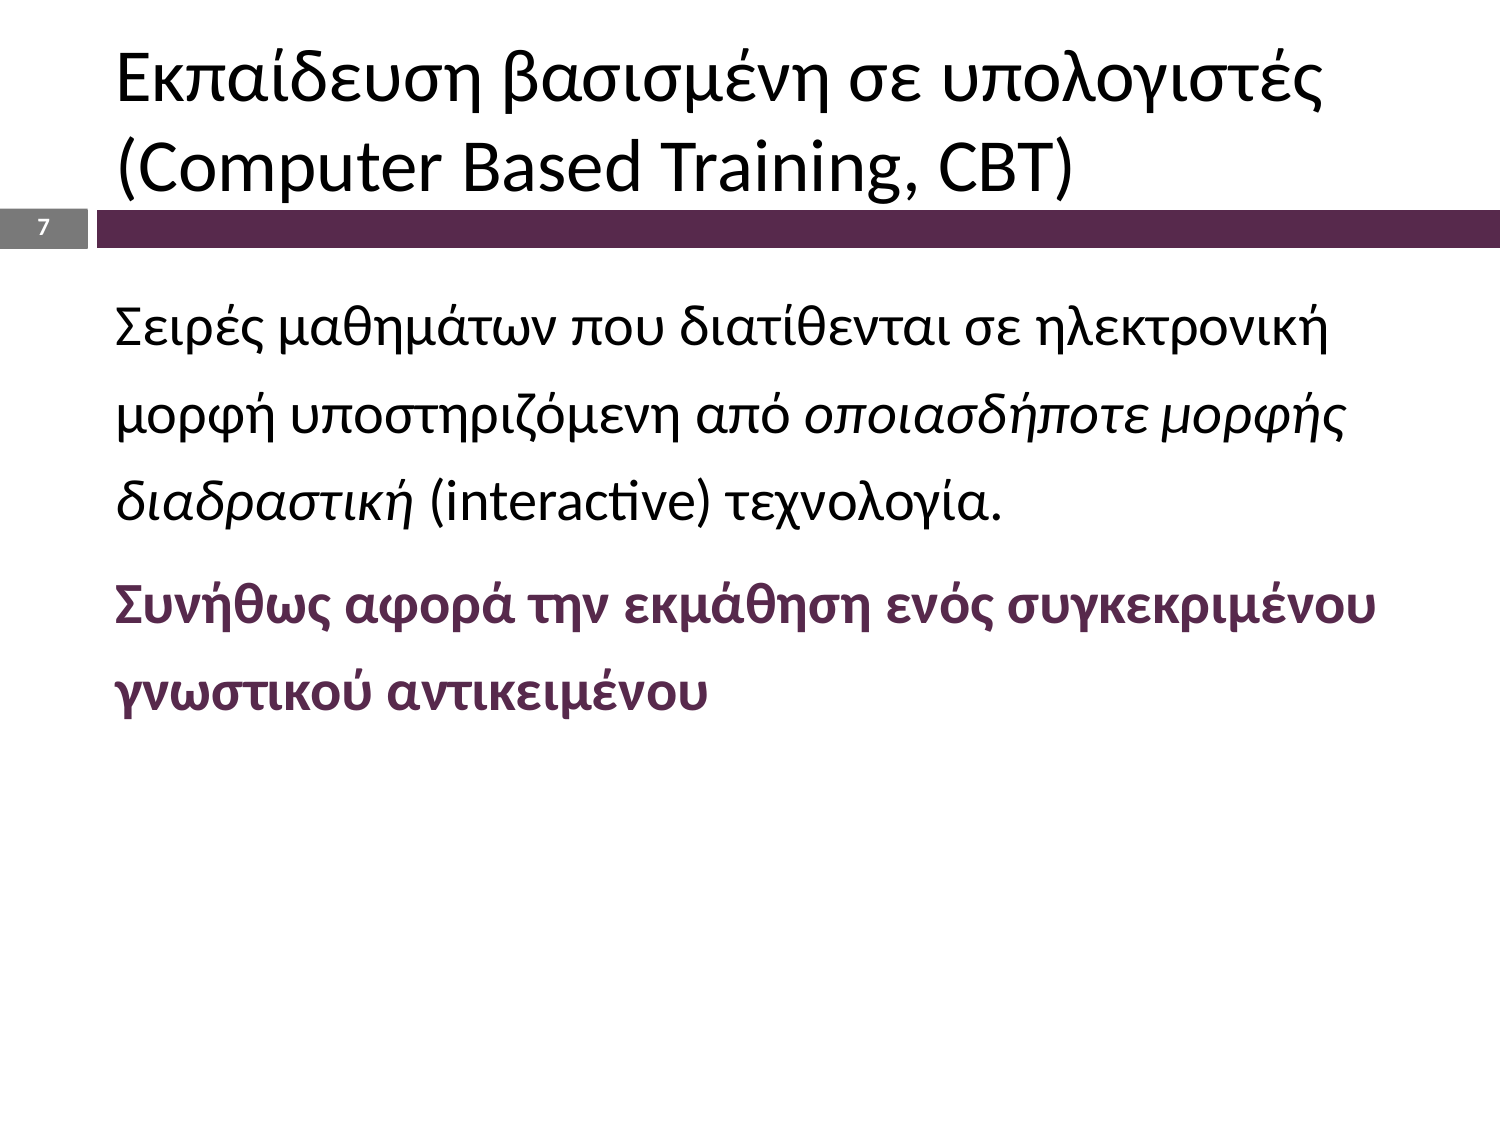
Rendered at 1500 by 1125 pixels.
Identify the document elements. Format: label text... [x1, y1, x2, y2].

text_box 7 [0, 208, 88, 249]
list Σειρές μαθημάτων που διατίθενται σε ηλεκτρονική μορφή υποστηριζόμενη από οποιασδήποτε μορφής διαδραστική (interactive) τεχνολογία. Συνήθως αφορά την εκμάθηση ενός συγκεκριμένου γνωστικού αντικειμένου [100, 262, 1438, 1000]
title Εκπαίδευση βασισμένη σε υπολογιστές (Computer Based Training, CBT) [100, 19, 1438, 182]
